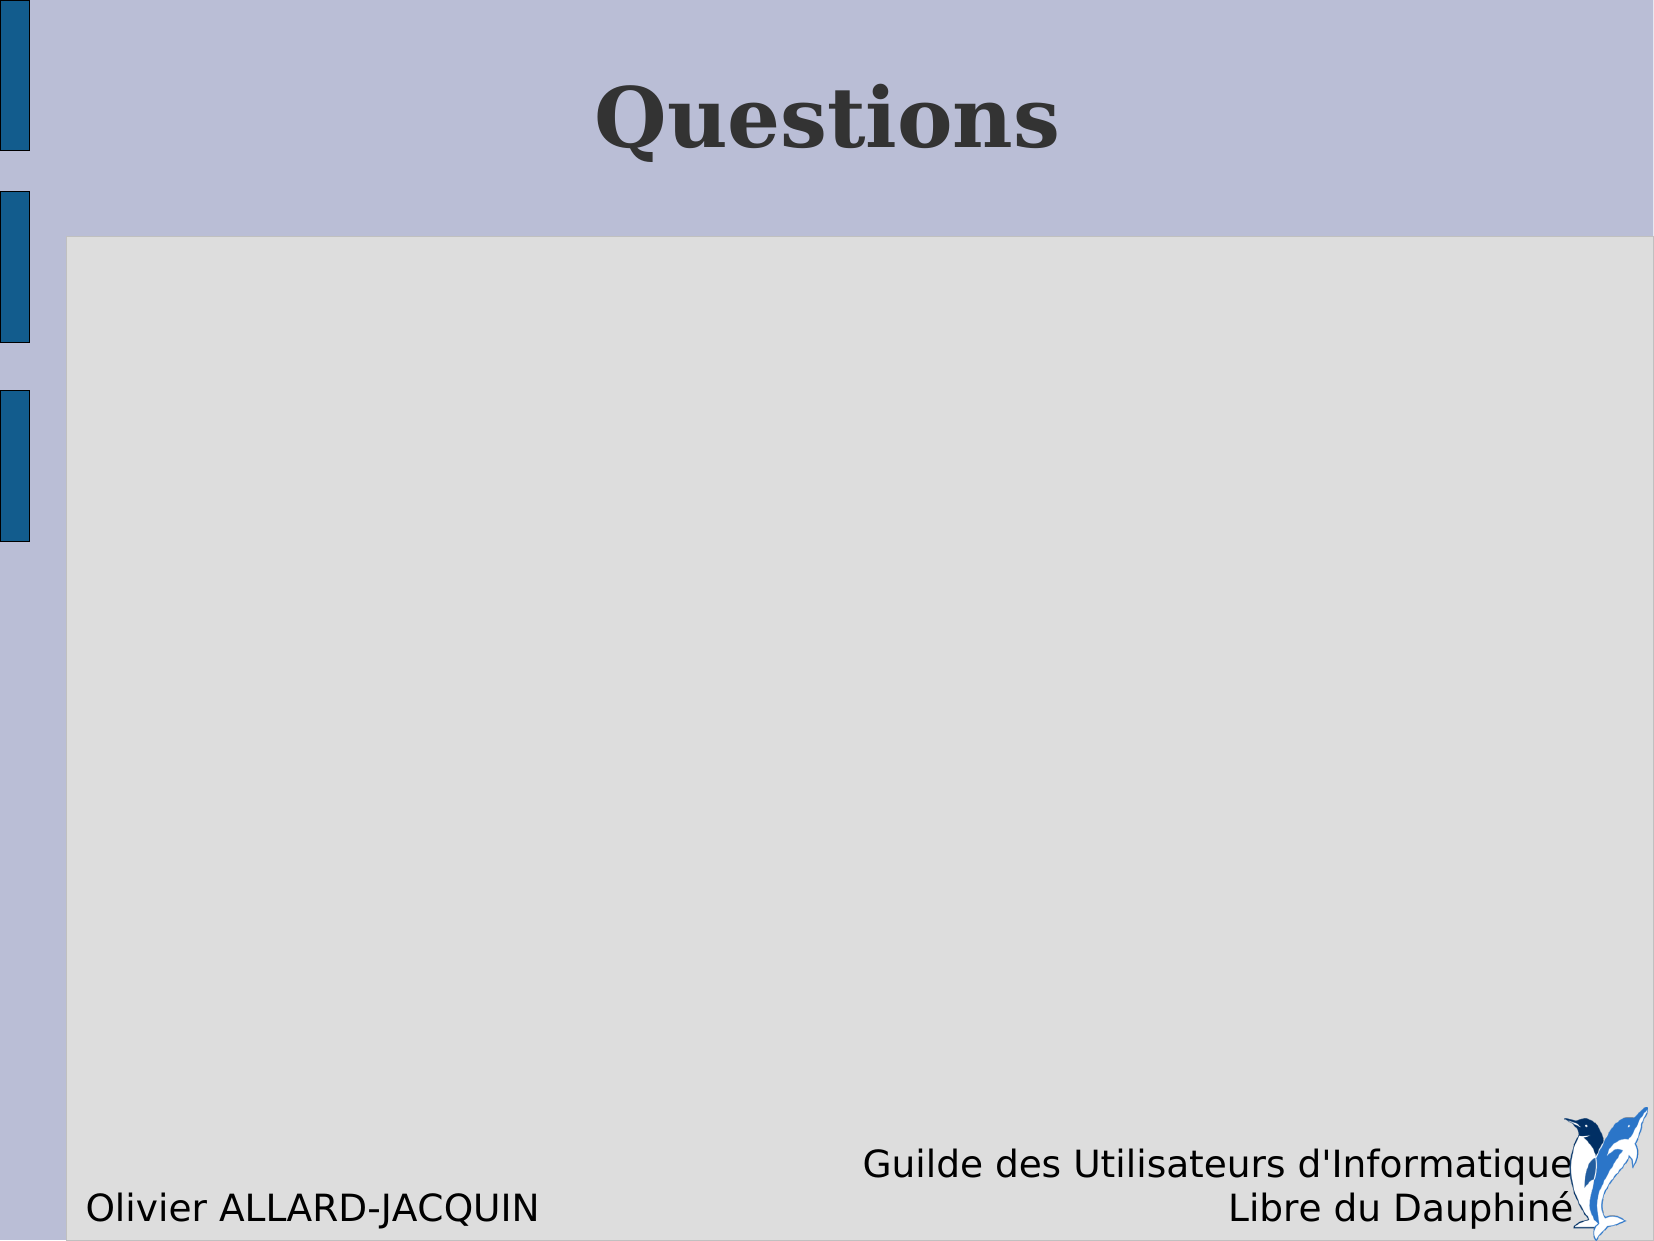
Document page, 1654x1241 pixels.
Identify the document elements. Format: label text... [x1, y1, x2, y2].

picture [1564, 1107, 1648, 1241]
title Questions [121, 14, 1534, 222]
